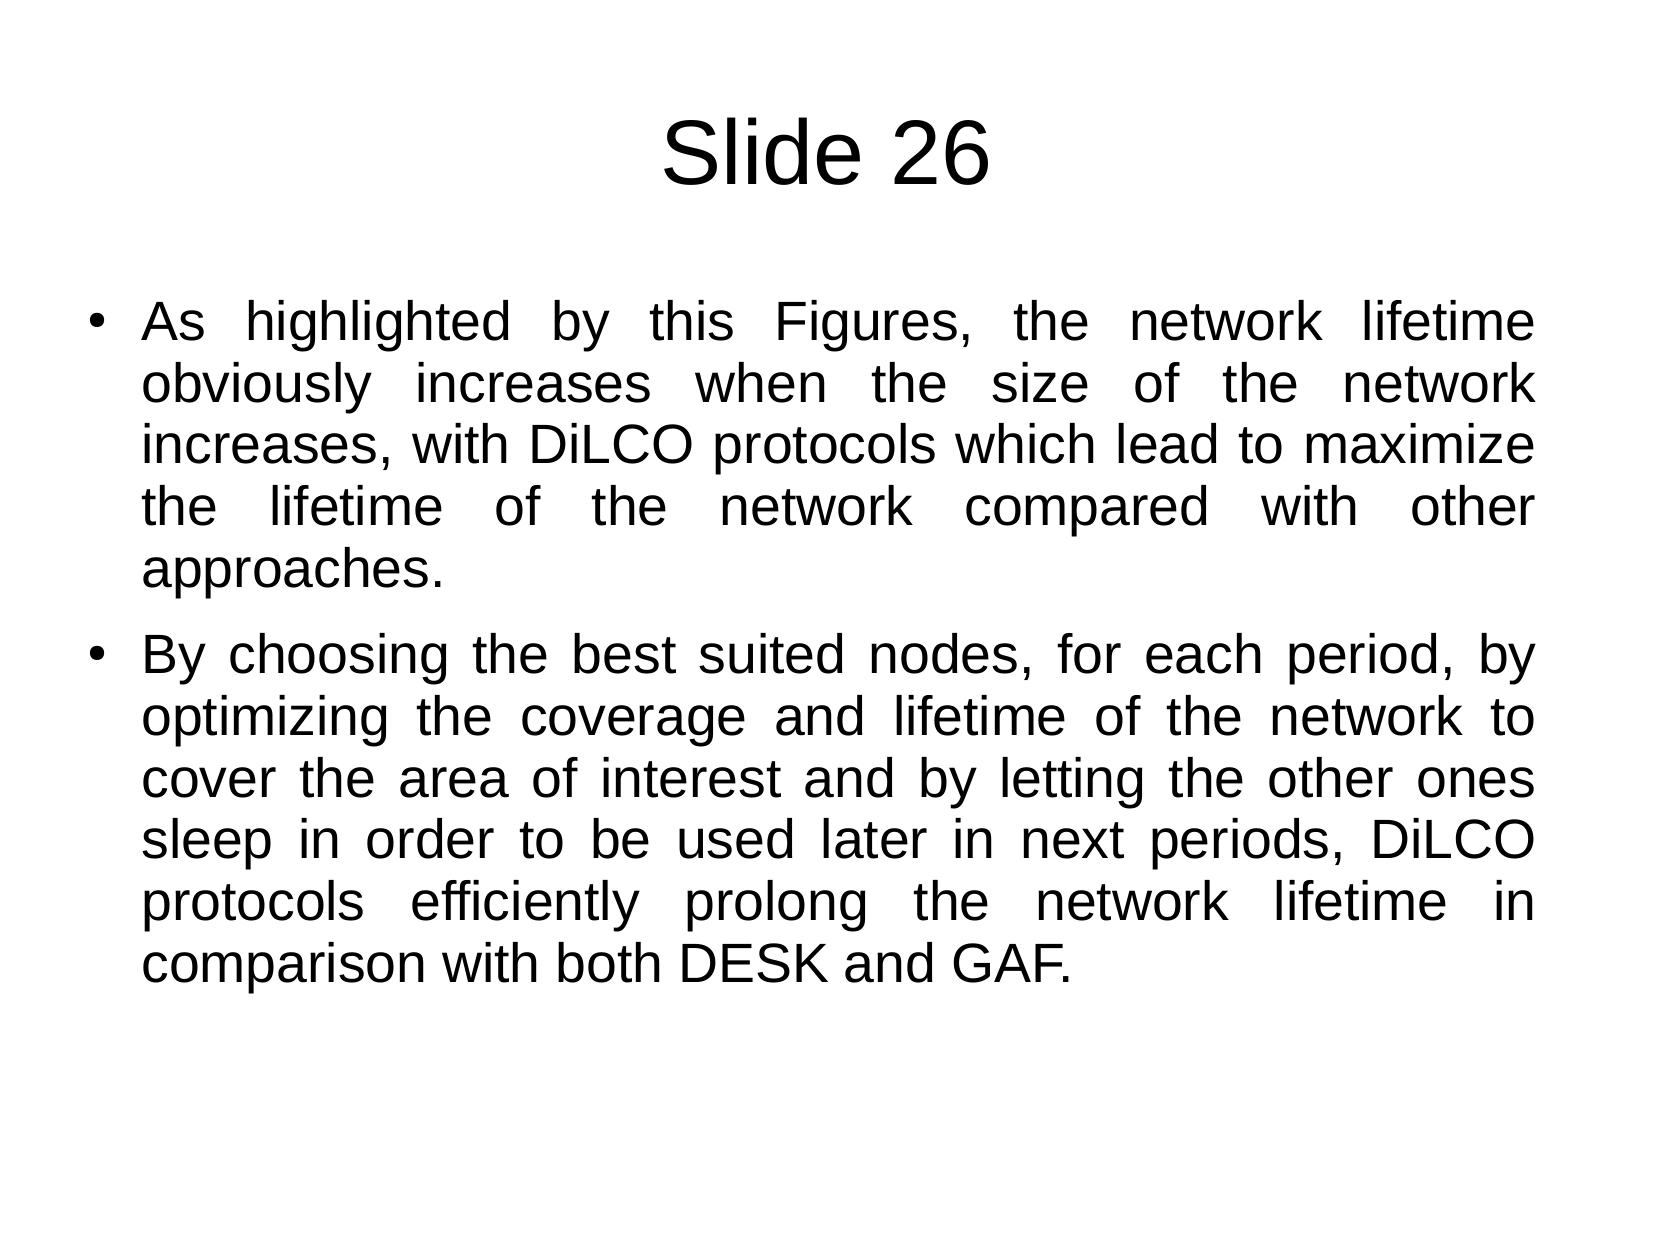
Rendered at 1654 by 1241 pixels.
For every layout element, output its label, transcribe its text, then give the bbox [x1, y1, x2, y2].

title Slide 26 [82, 49, 1571, 257]
list As highlighted by this Figures, the network lifetime obviously increases when the size of the network increases, with DiLCO protocols which lead to maximize the lifetime of the network compared with other approaches. By choosing the best suited nodes, for each period, by optimizing the coverage and lifetime of the network to cover the area of interest and by letting the other ones sleep in order to be used later in next periods, DiLCO protocols efficiently prolong the network lifetime in comparison with both DESK and GAF. [82, 290, 1538, 1010]
